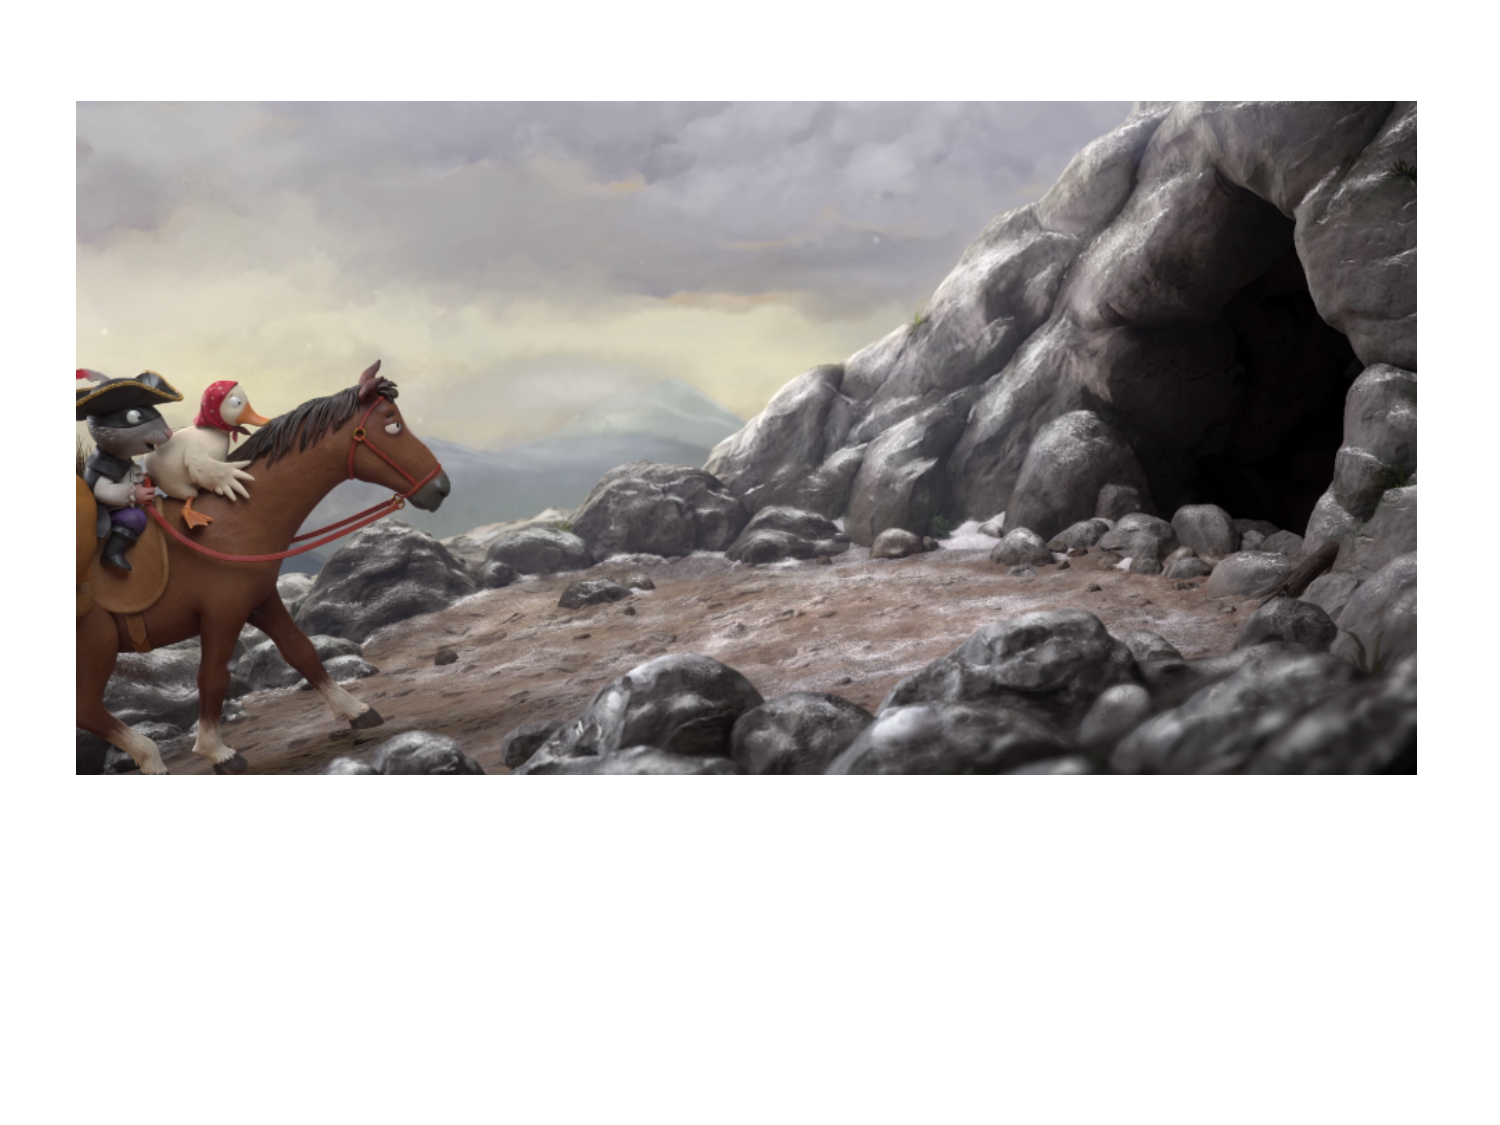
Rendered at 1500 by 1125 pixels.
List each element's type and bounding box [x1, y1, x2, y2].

picture [76, 101, 1417, 776]
